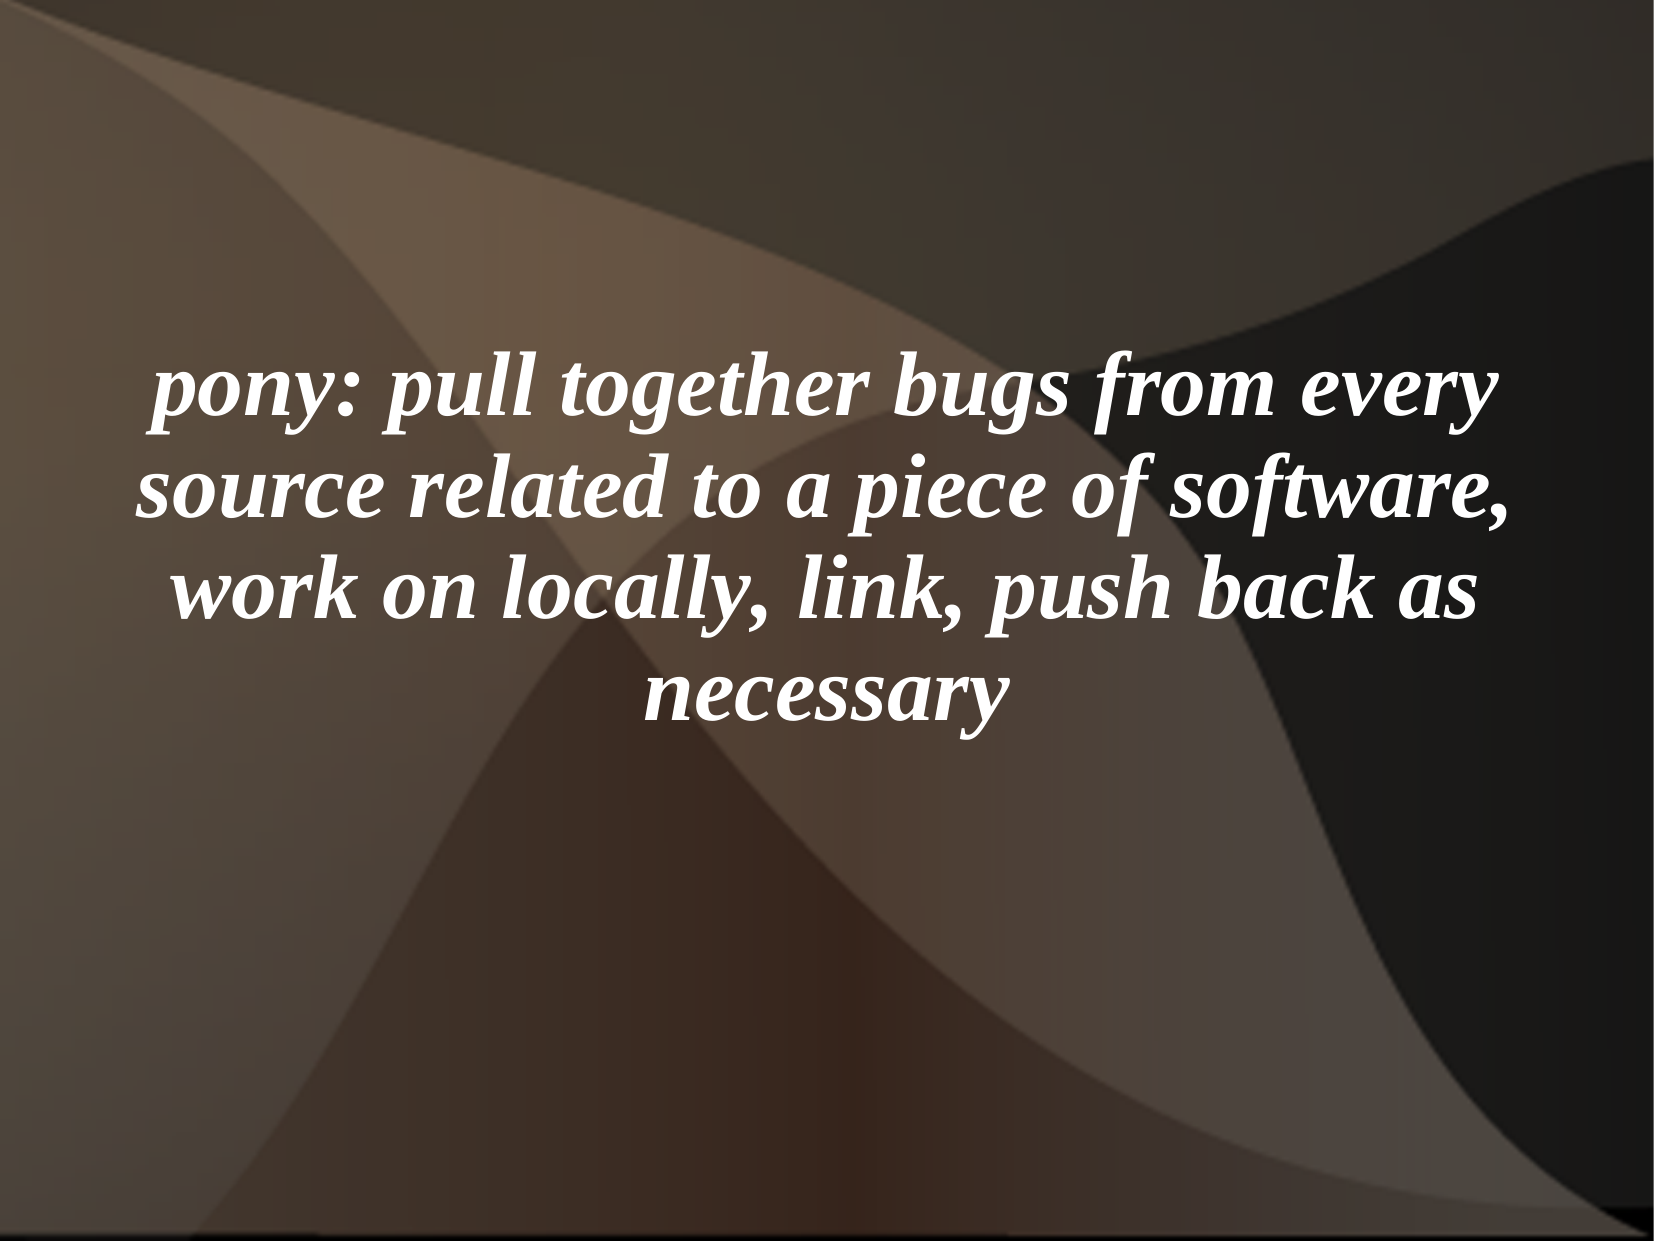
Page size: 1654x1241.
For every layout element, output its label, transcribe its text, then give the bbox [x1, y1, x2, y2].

title pony: pull together bugs from every source related to a piece of software, work on locally, link, push back as necessary [82, 249, 1571, 826]
picture [0, 0, 1654, 1241]
